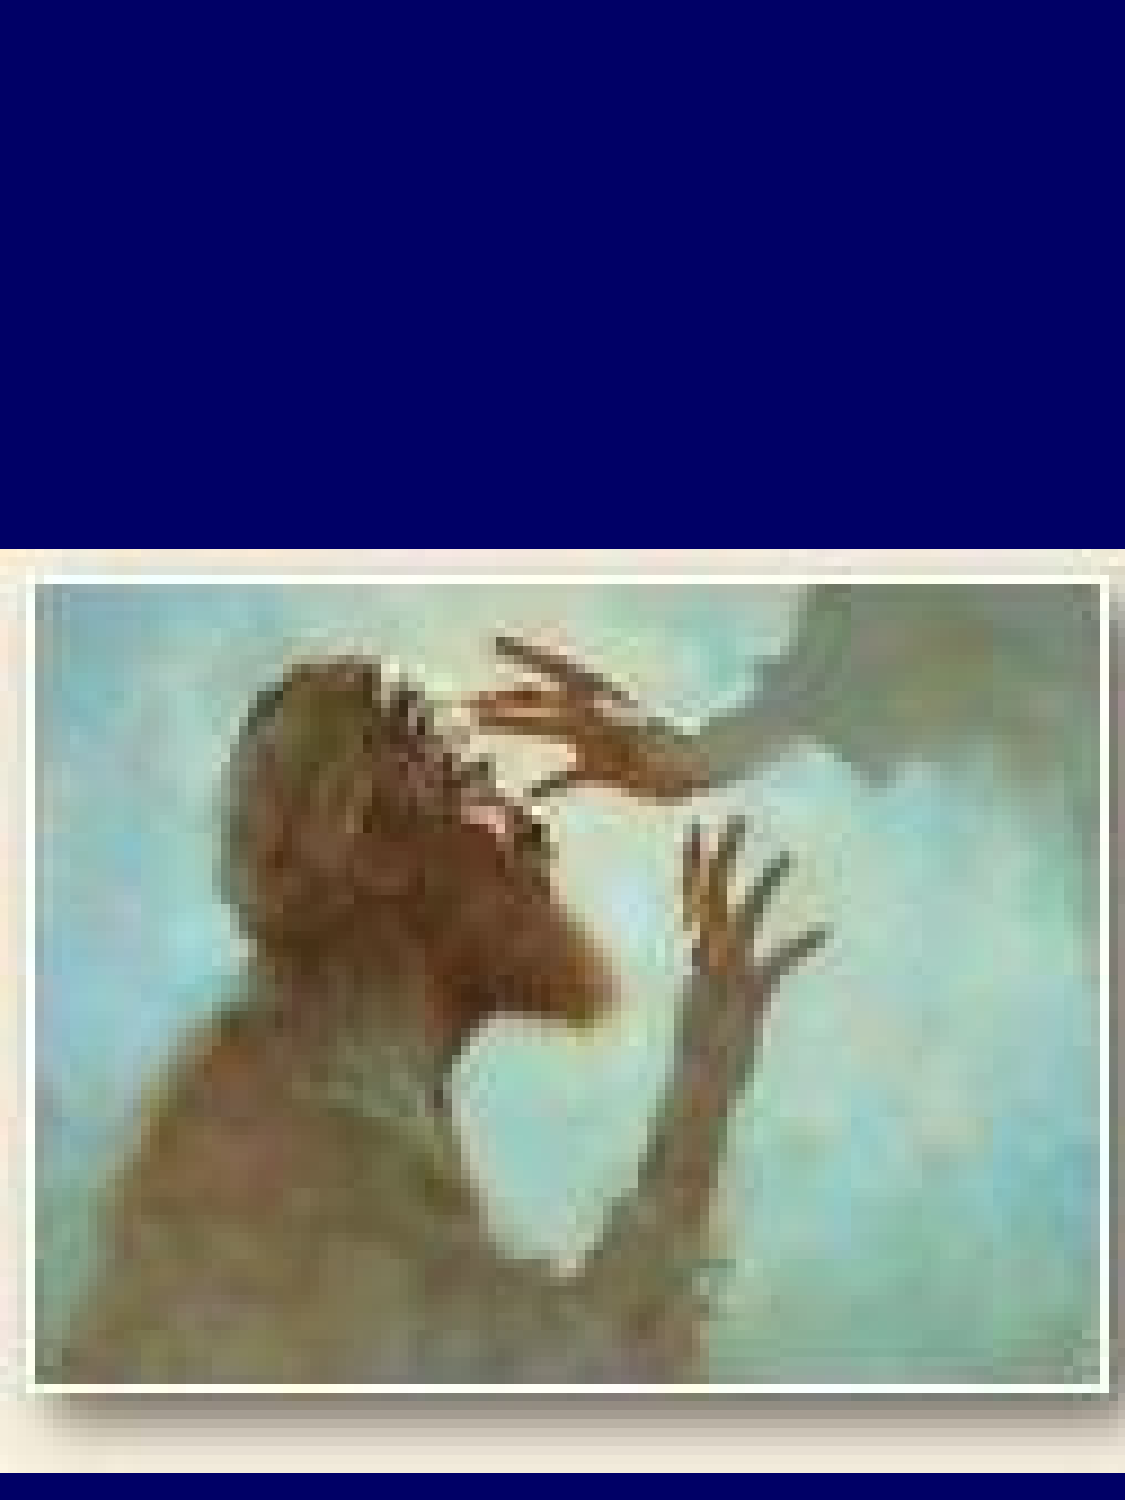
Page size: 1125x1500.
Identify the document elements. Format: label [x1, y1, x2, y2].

picture [0, 549, 1125, 1473]
